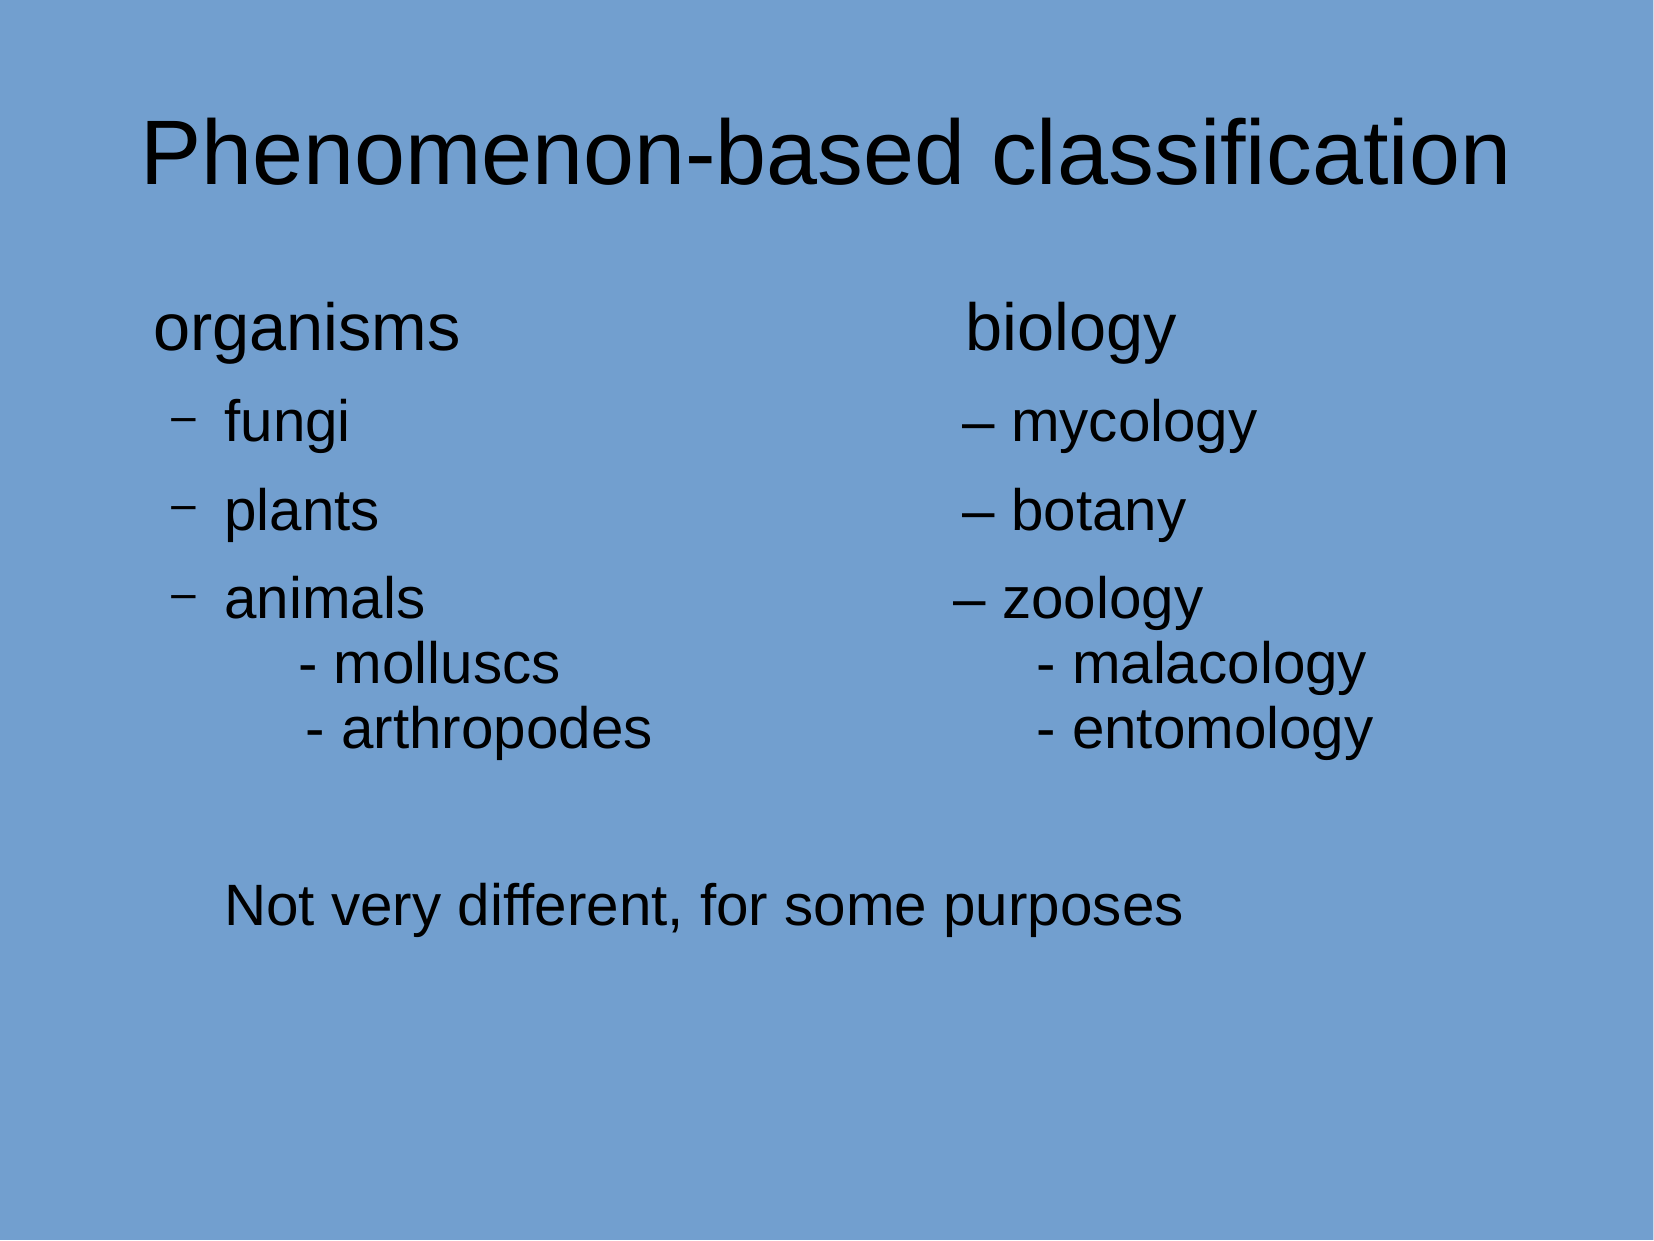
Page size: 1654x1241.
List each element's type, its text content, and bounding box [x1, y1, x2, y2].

title Phenomenon-based classification [82, 49, 1571, 257]
list organisms biology fungi – mycology plants – botany animals – zoology - molluscs - malacology - arthropodes - entomology Not very different, for some purposes [82, 290, 1571, 1111]
